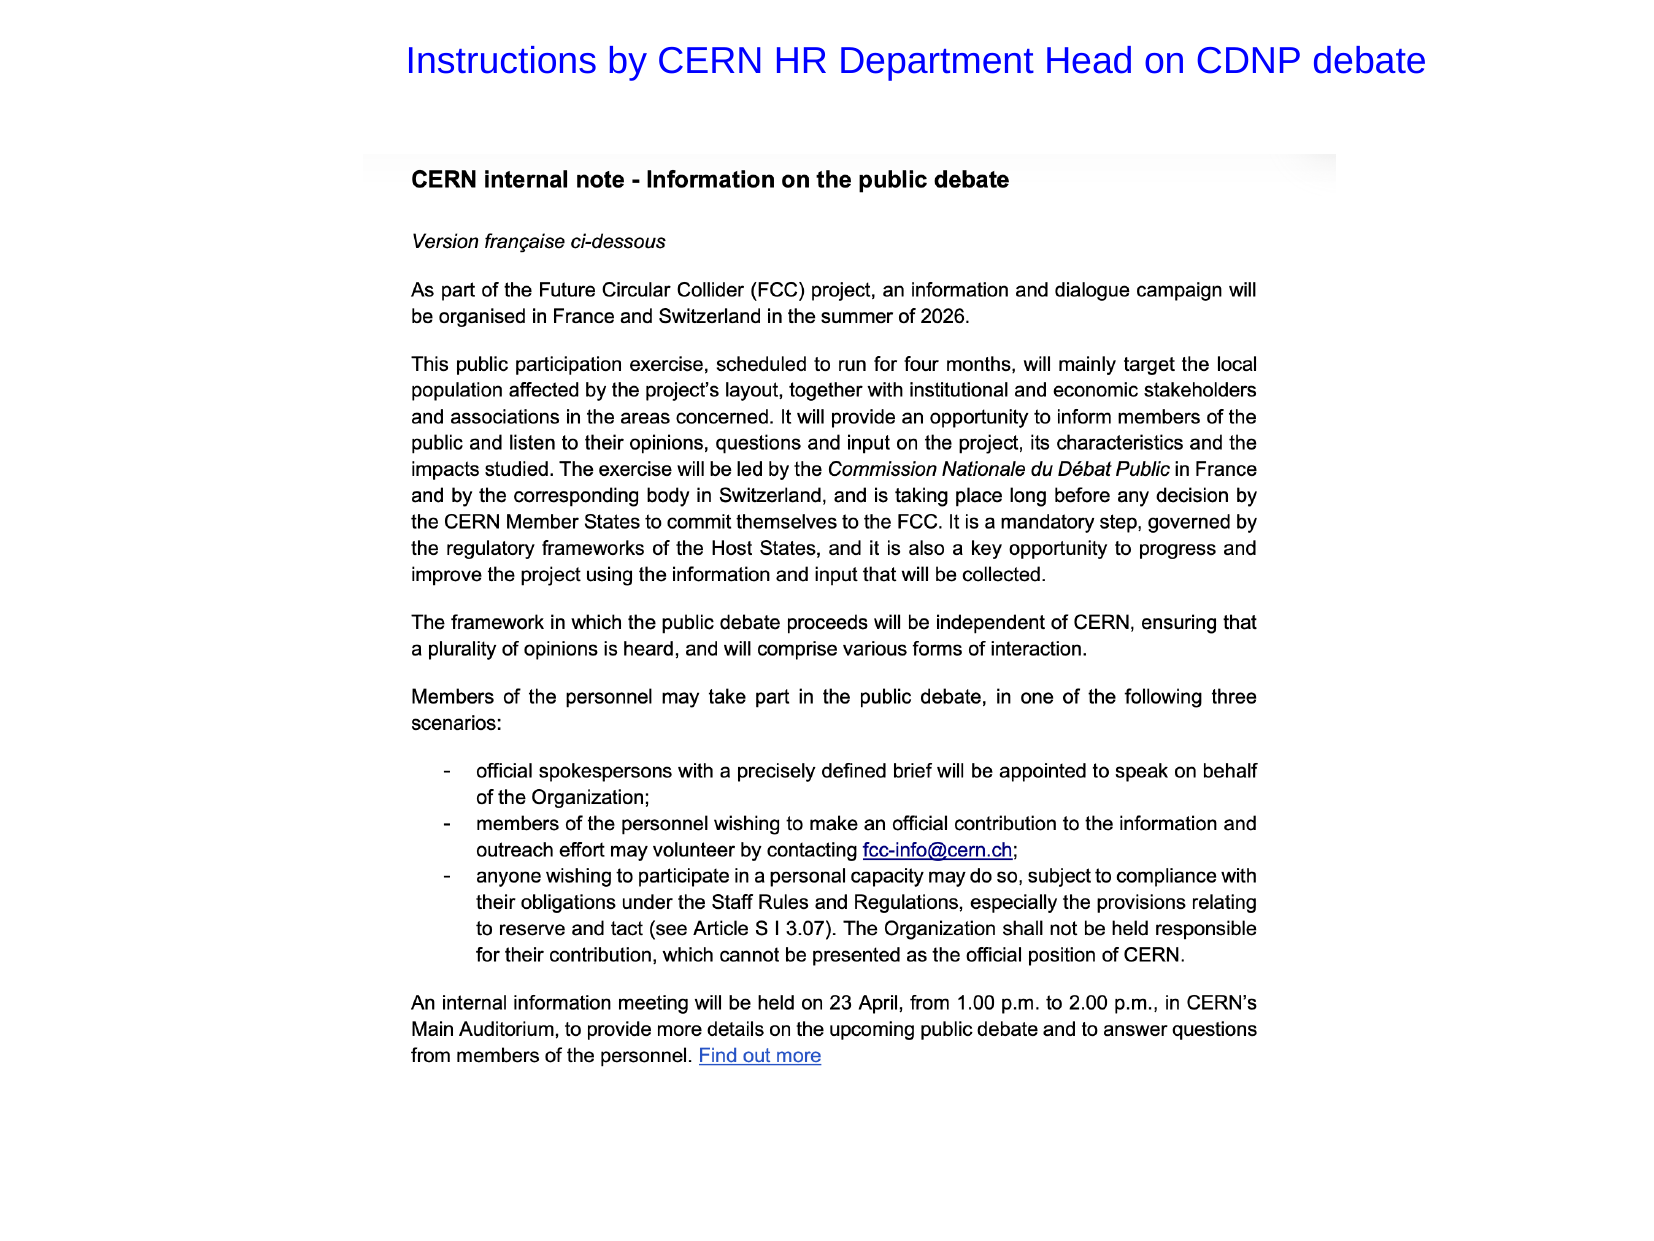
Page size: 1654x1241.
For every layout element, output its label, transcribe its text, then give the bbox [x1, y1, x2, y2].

text_box Instructions by CERN HR Department Head on CDNP debate [390, 30, 1261, 91]
picture [363, 154, 1336, 1096]
